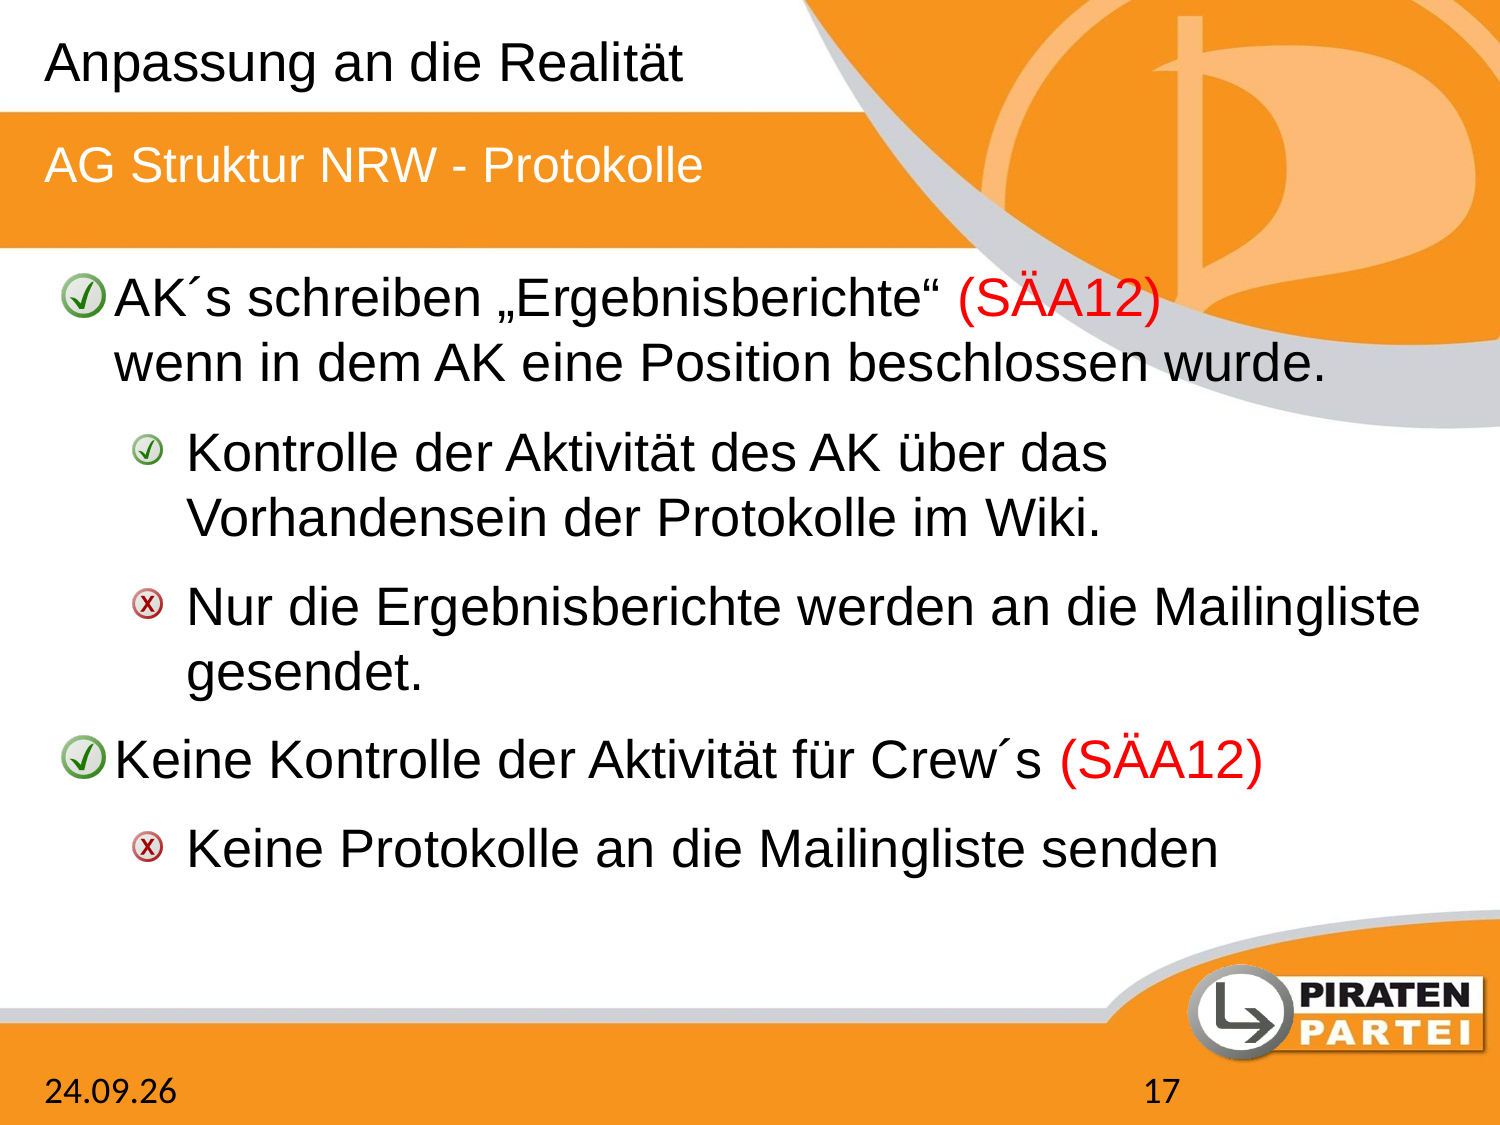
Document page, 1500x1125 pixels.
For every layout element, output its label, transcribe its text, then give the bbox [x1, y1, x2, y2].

list Anpassung an die Realität [29, 19, 857, 102]
list AK´s schreiben „Ergebnisberichte“ (SÄA12) wenn in dem AK eine Position beschlossen wurde. Kontrolle der Aktivität des AK über das Vorhandensein der Protokolle im Wiki. Nur die Ergebnisberichte werden an die Mailingliste gesendet. Keine Kontrolle der Aktivität für Crew´s (SÄA12) Keine Protokolle an die Mailingliste senden [29, 255, 1471, 1006]
slide_number 01.04.14 [29, 1058, 389, 1103]
slide_number <Nummer> [1128, 1058, 1478, 1103]
picture [0, 0, 1500, 1125]
title AG Struktur NRW - Protokolle [29, 125, 857, 232]
